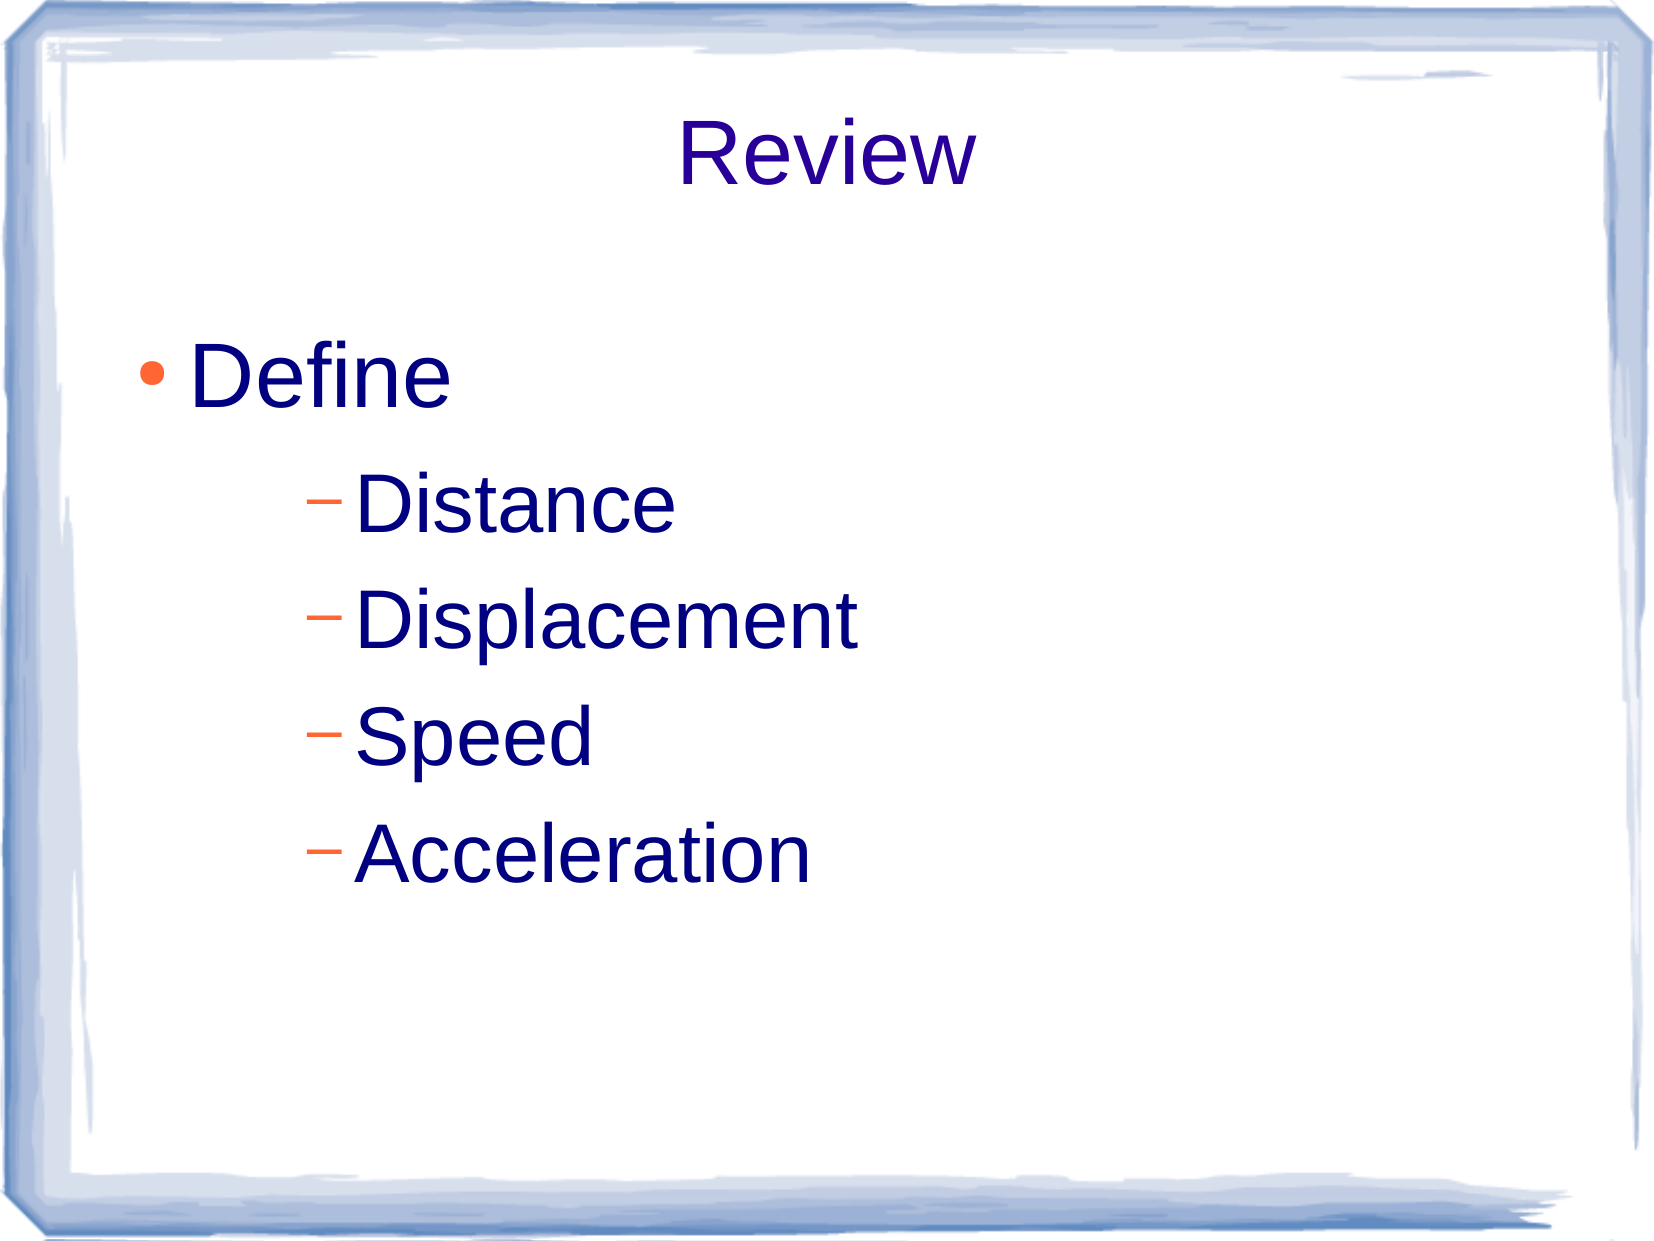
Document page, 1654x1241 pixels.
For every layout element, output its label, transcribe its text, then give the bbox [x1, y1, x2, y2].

picture [0, 0, 1654, 1241]
list Define Distance Displacement Speed Acceleration [118, 324, 1571, 990]
title Review [82, 56, 1571, 250]
